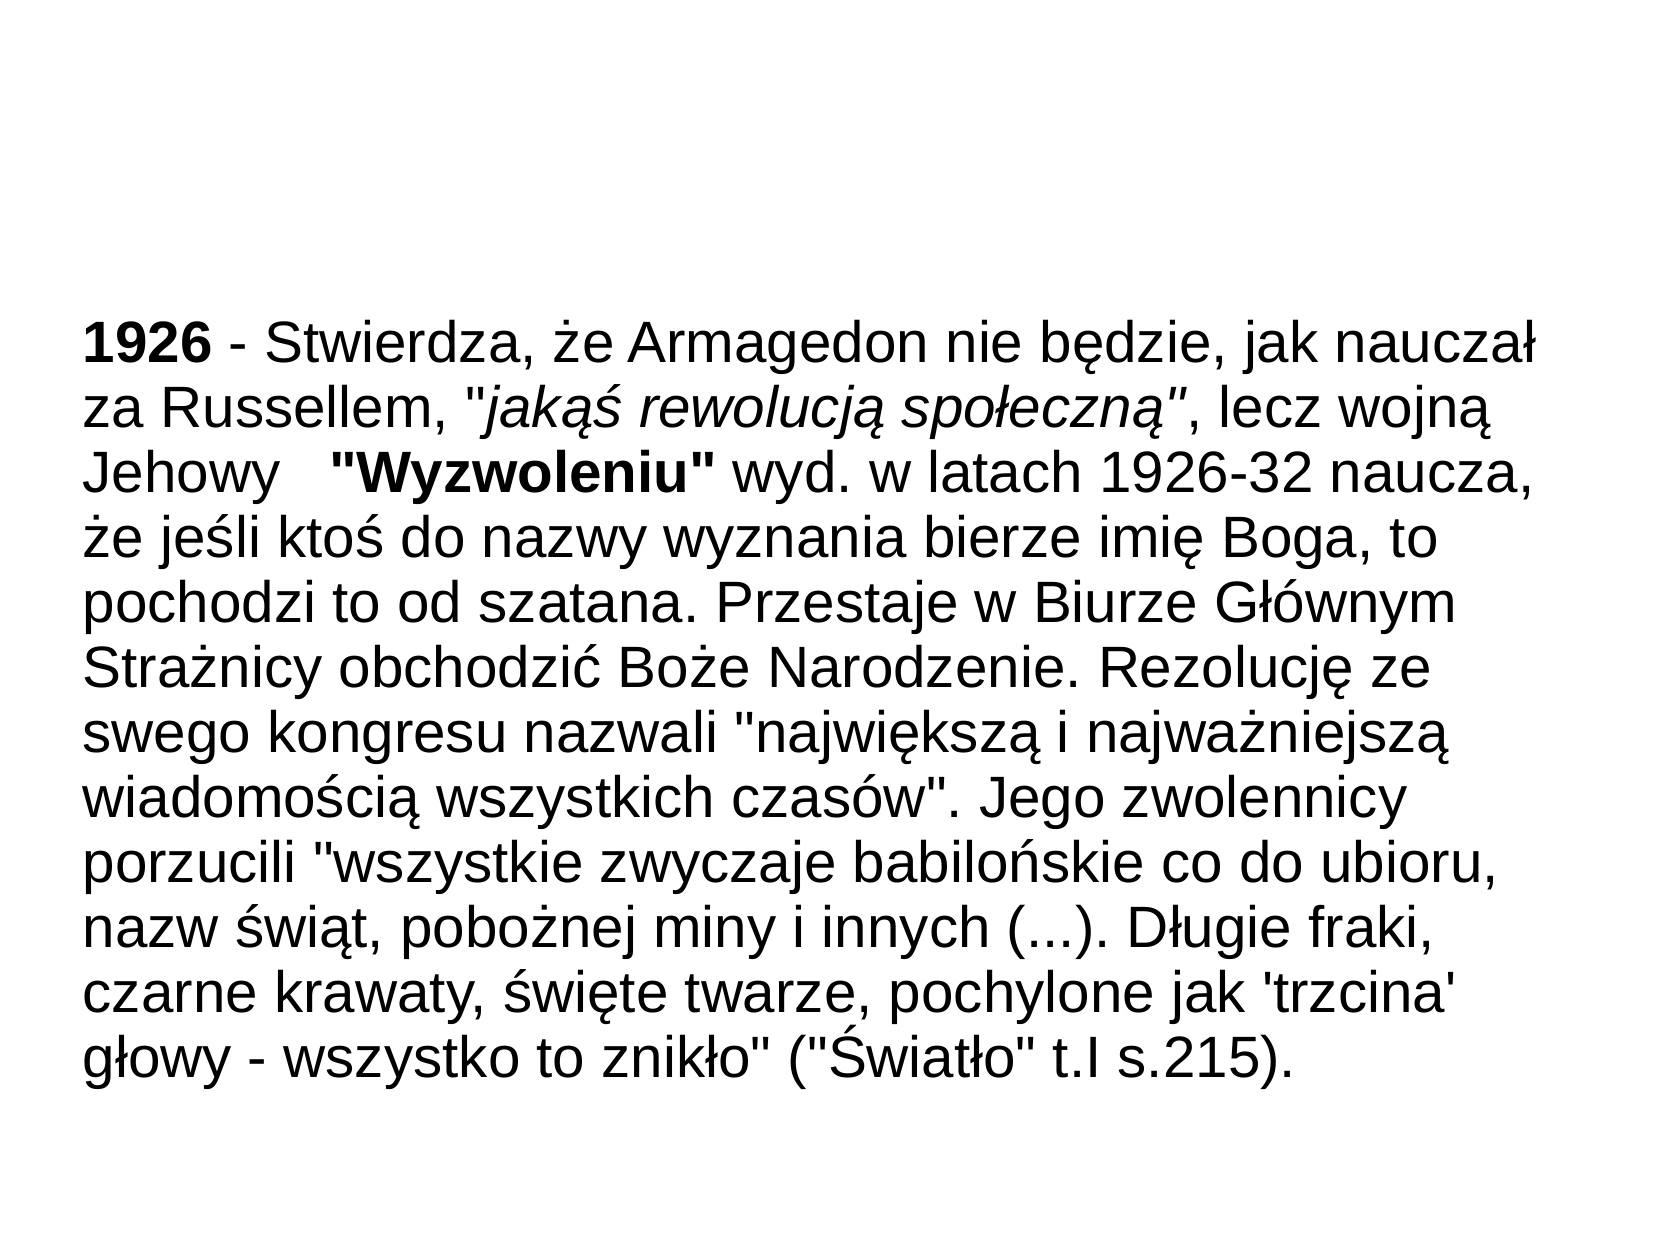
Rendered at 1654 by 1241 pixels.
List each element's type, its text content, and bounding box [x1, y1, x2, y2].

subtitle 1926 - Stwierdza, że Armagedon nie będzie, jak nauczał za Russellem, "jakąś rewolucją społeczną", lecz wojną Jehowy "Wyzwoleniu" wyd. w latach 1926-32 naucza, że jeśli ktoś do nazwy wyznania bierze imię Boga, to pochodzi to od szatana. Przestaje w Biurze Głównym Strażnicy obchodzić Boże Narodzenie. Rezolucję ze swego kongresu nazwali "największą i najważniejszą wiadomością wszystkich czasów". Jego zwolennicy porzucili "wszystkie zwyczaje babilońskie co do ubioru, nazw świąt, pobożnej miny i innych (...). Długie fraki, czarne krawaty, święte twarze, pochylone jak 'trzcina' głowy - wszystko to znikło" ("Światło" t.I s.215). [82, 297, 1571, 1102]
